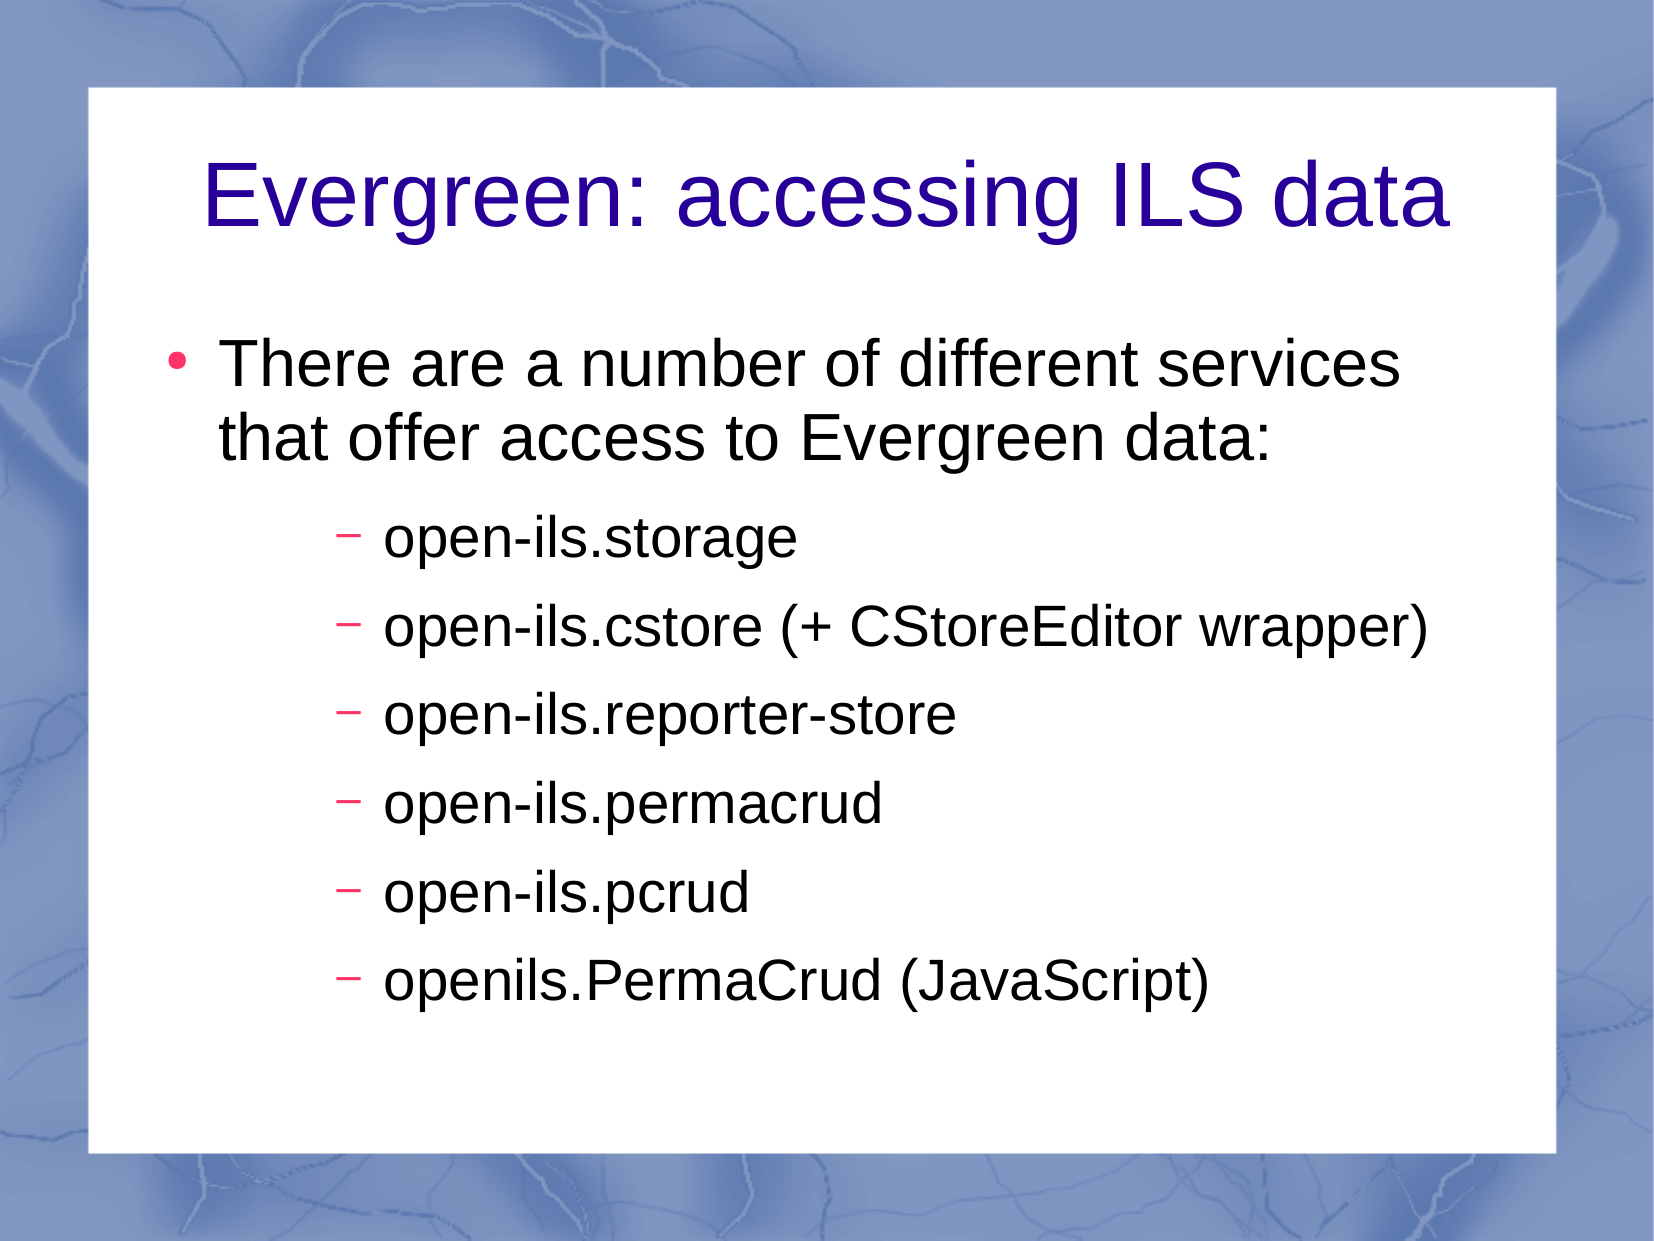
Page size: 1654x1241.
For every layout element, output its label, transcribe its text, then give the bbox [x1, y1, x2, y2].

picture [0, 0, 1654, 1241]
list There are a number of different services that offer access to Evergreen data: open-ils.storage open-ils.cstore (+ CStoreEditor wrapper) open-ils.reporter-store open-ils.permacrud open-ils.pcrud openils.PermaCrud (JavaScript) [147, 325, 1506, 1130]
title Evergreen: accessing ILS data [118, 98, 1536, 291]
